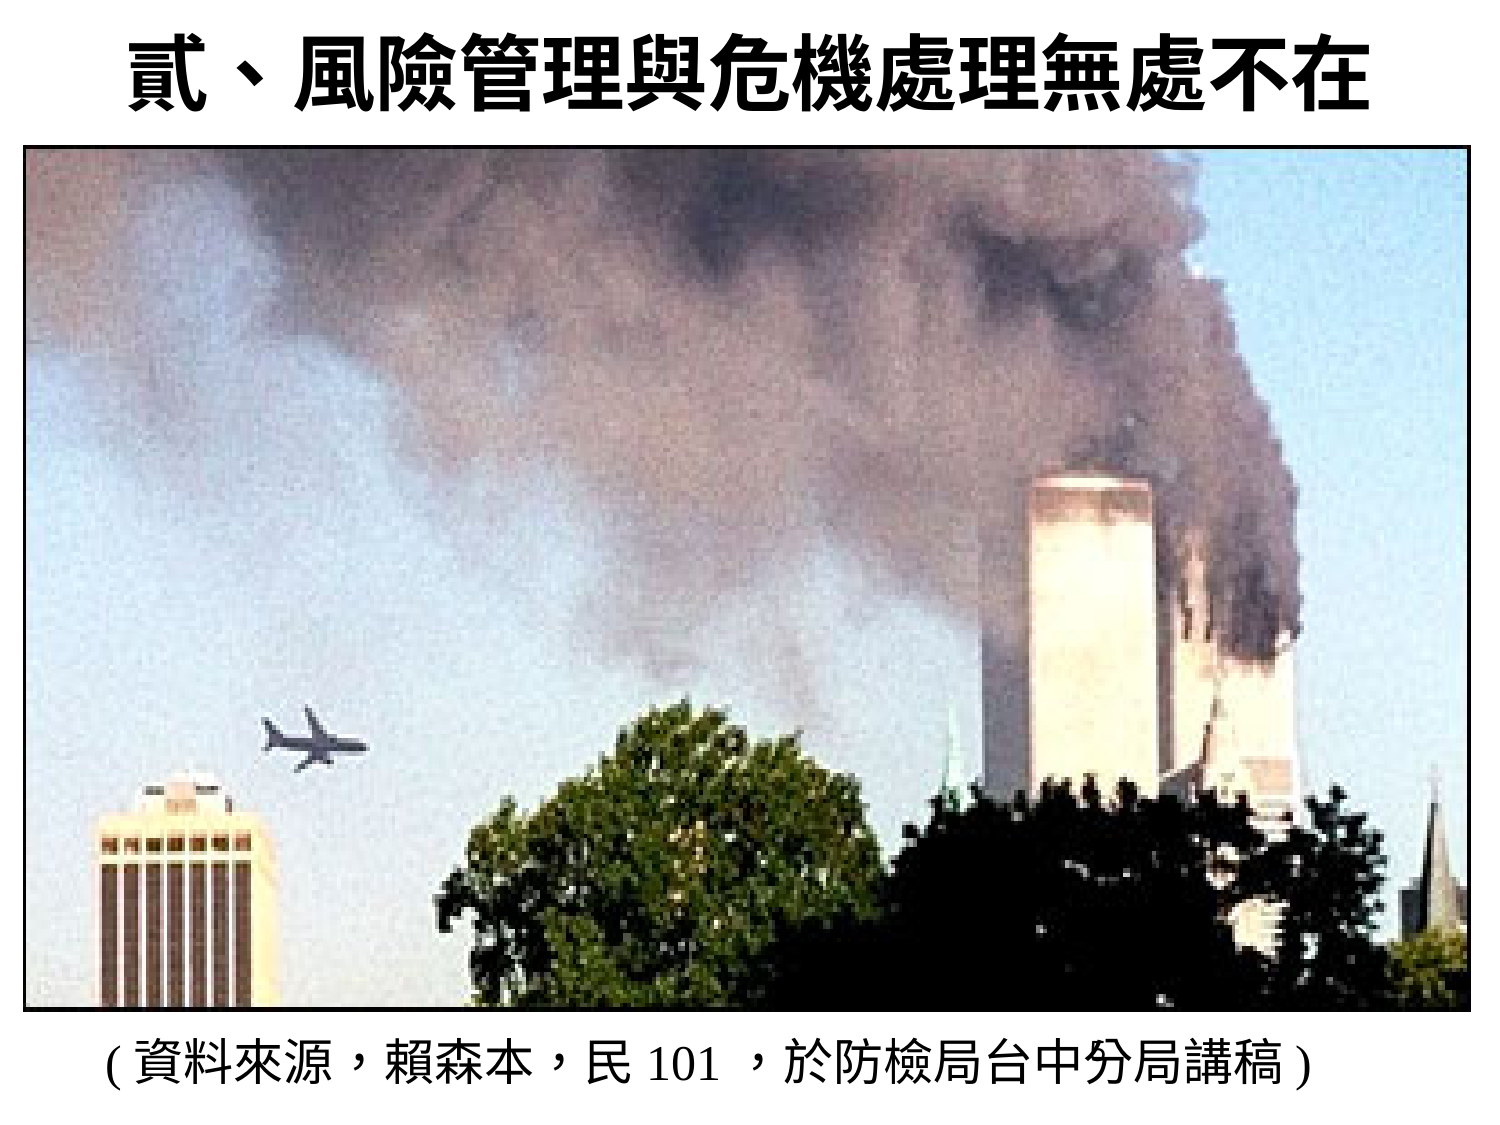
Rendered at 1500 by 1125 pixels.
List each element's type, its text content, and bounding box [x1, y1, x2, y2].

text_box 5 [1074, 1024, 1426, 1103]
title 貳、風險管理與危機處理無處不在 [75, 7, 1426, 135]
text_box (資料來源，賴森本，民101，於防檢局台中分局講稿) [88, 1023, 1329, 1099]
picture [23, 145, 1471, 1012]
